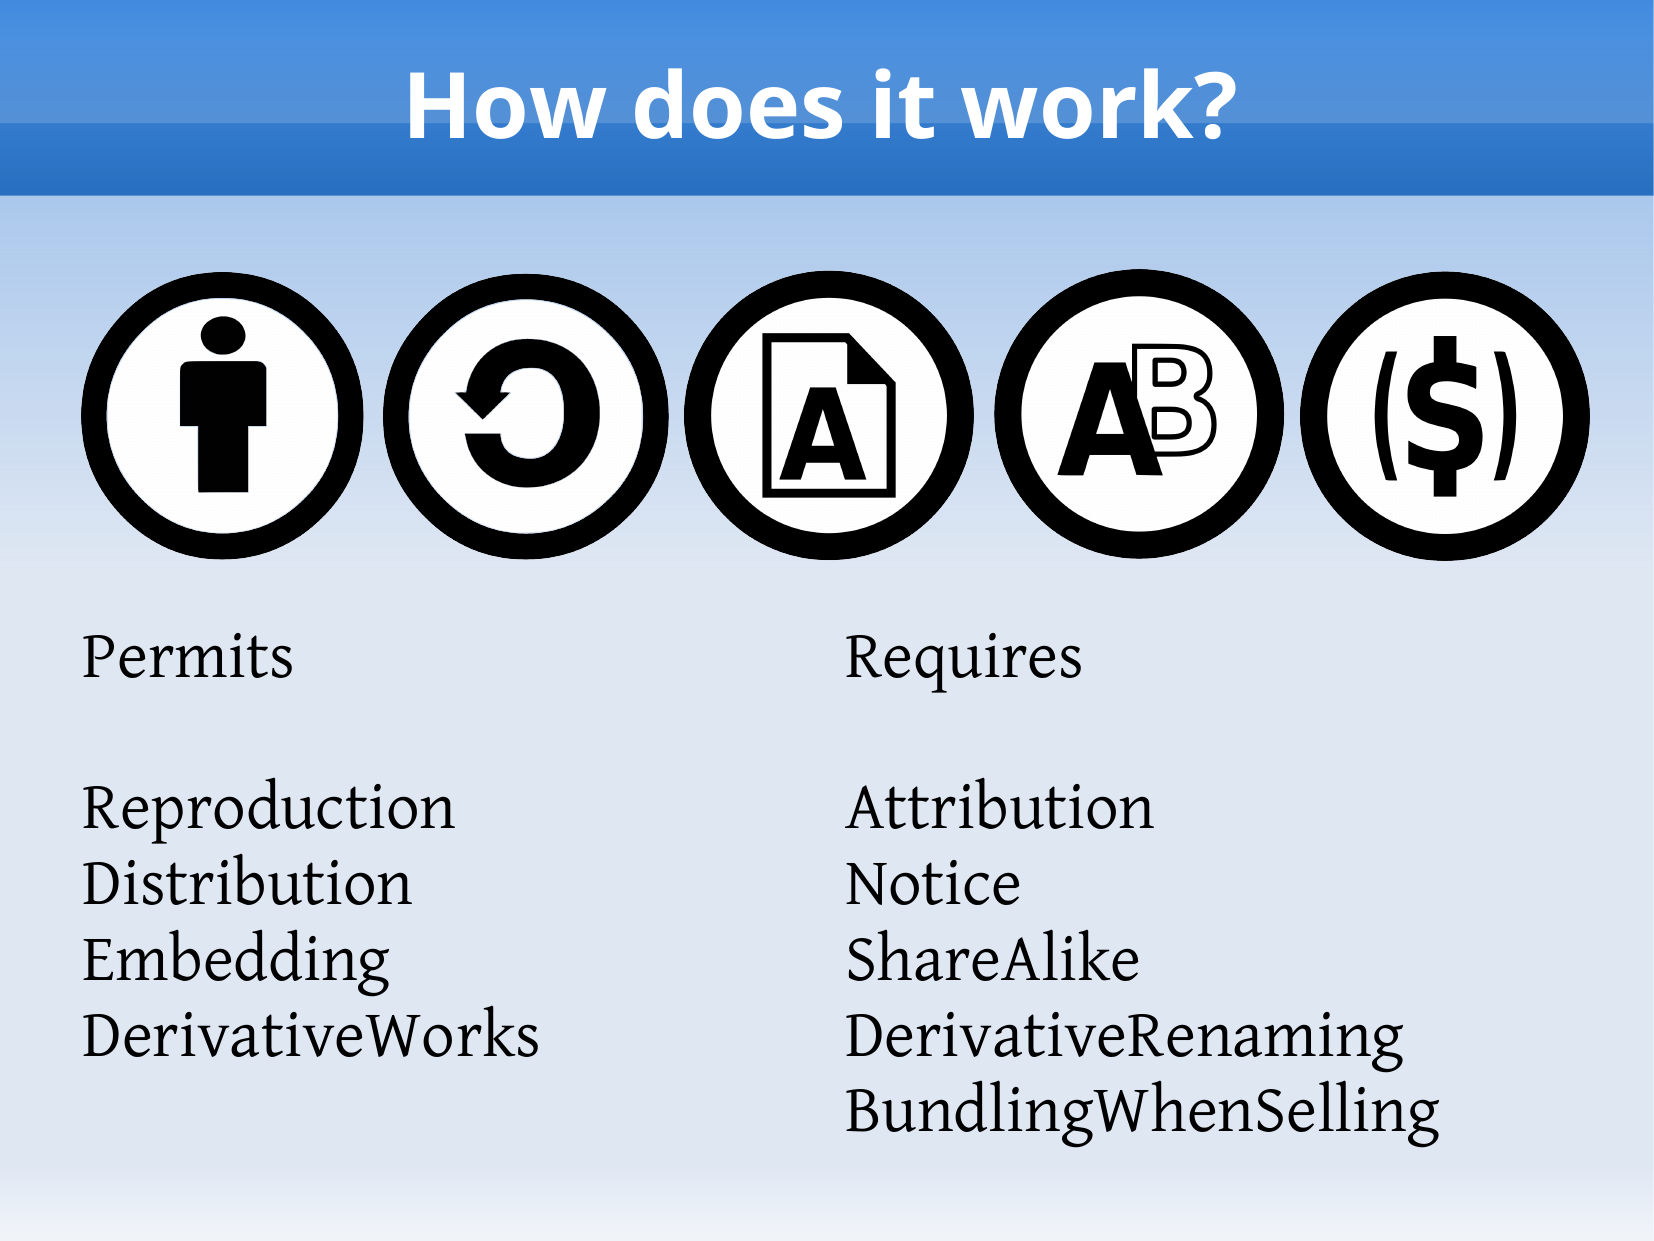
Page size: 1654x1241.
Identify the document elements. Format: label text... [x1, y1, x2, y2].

title How does it work? [76, 0, 1565, 208]
list Permits Reproduction Distribution Embedding DerivativeWorks [82, 620, 809, 1109]
picture [0, 0, 1654, 1241]
list Requires Attribution Notice ShareAlike DerivativeRenaming BundlingWhenSelling [845, 620, 1572, 1227]
